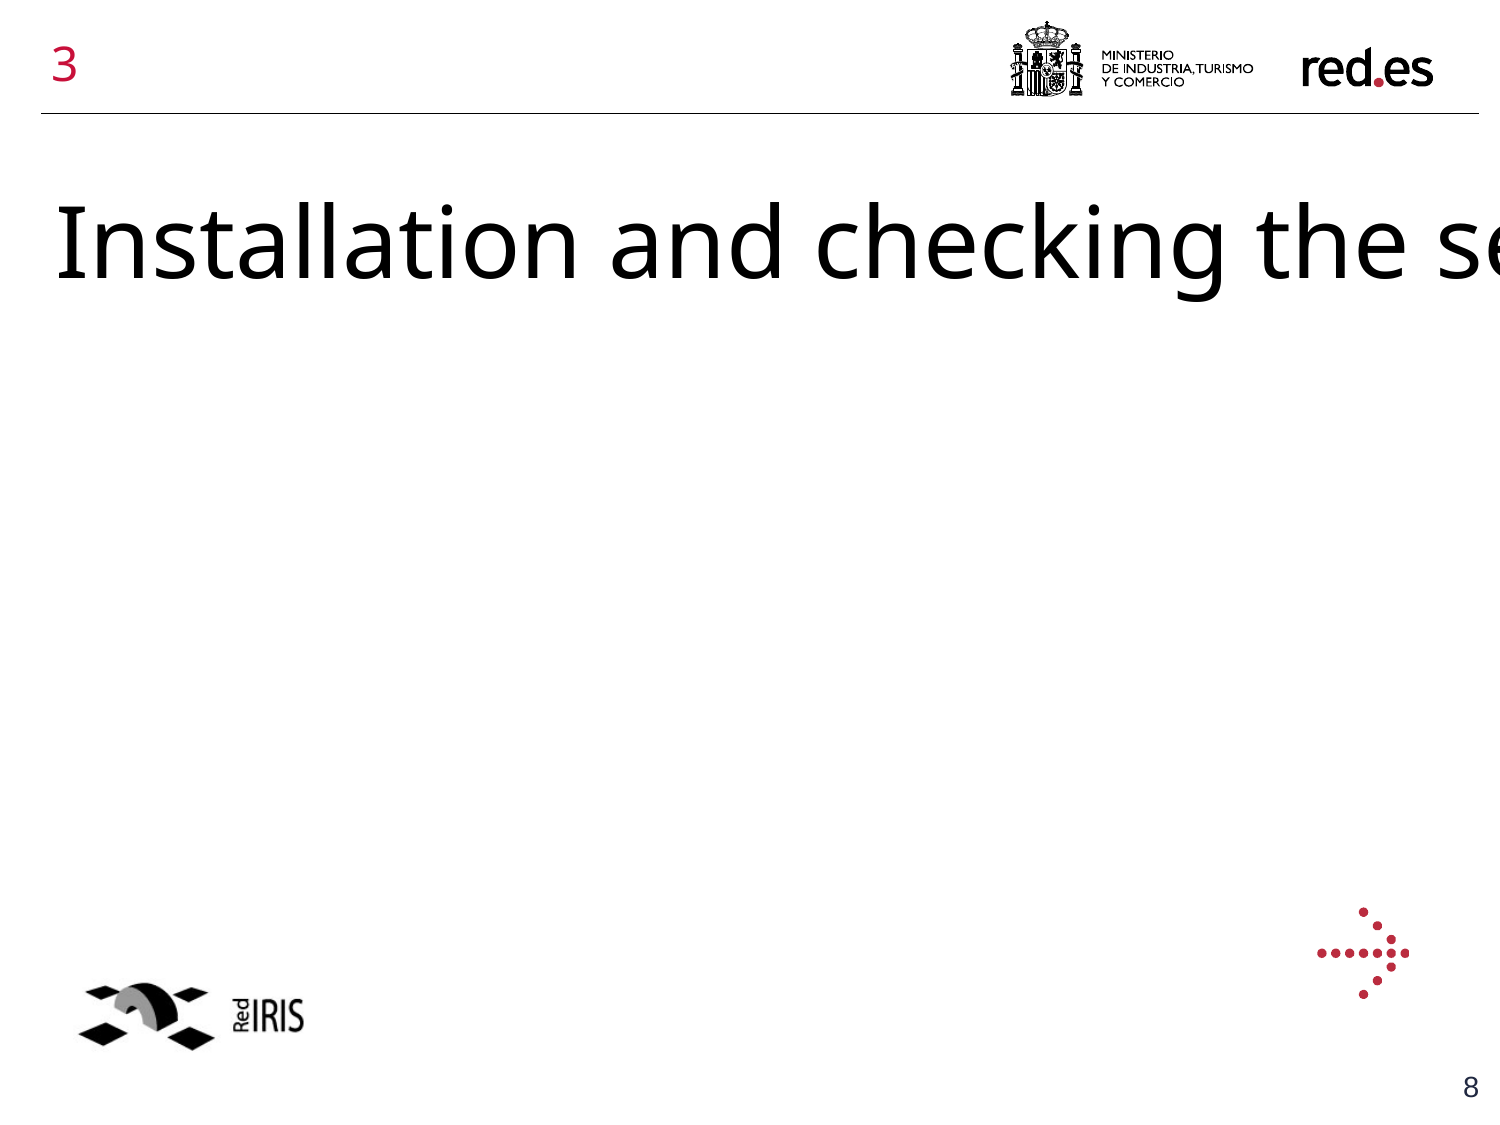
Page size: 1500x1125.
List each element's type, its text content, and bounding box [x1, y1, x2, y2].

text_box 3 [36, 22, 94, 103]
text_box Installation and checking the service [41, 183, 1500, 309]
picture [64, 969, 322, 1059]
picture [1307, 888, 1417, 1009]
